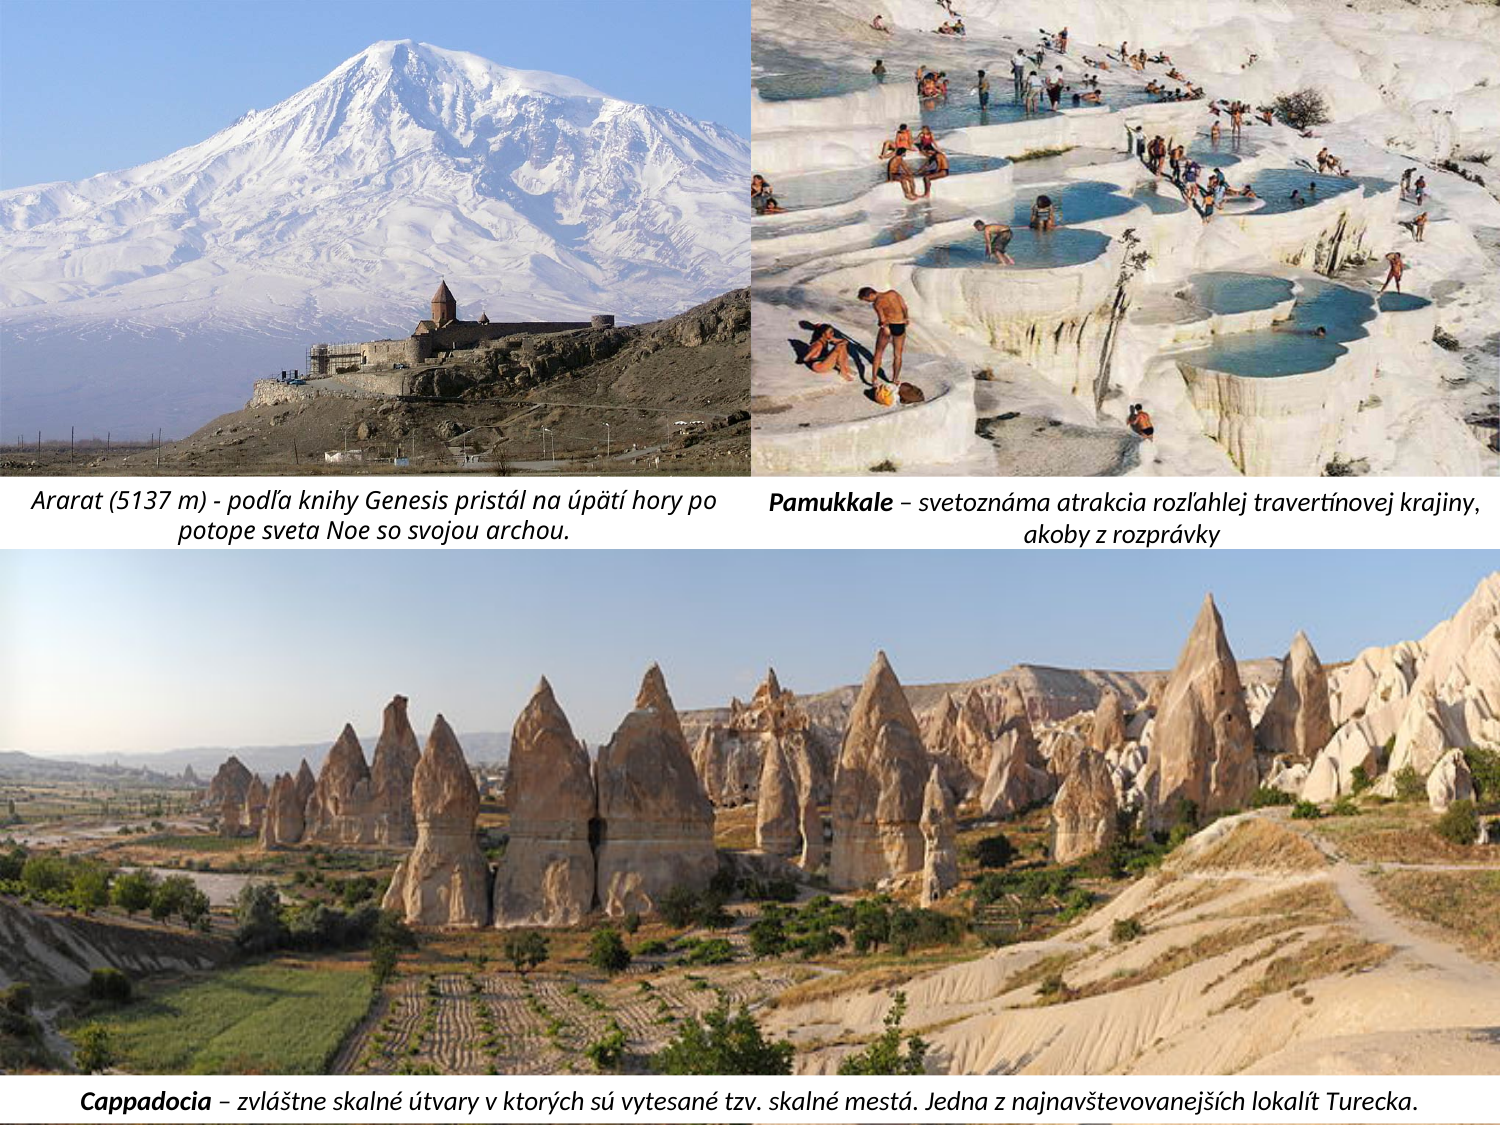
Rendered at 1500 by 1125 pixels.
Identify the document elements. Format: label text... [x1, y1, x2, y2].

text_box Cappadocia – zvláštne skalné útvary v ktorých sú vytesané tzv. skalné mestá. Jedna z najnavštevovanejších lokalít Turecka. [0, 1075, 1500, 1124]
picture [0, 549, 1500, 1075]
text_box Ararat (5137 m) - podľa knihy Genesis pristál na úpätí hory po potope sveta Noe so svojou archou. [0, 476, 750, 549]
picture [0, 0, 1500, 476]
text_box Pamukkale – svetoznáma atrakcia rozľahlej travertínovej krajiny, akoby z rozprávky [750, 476, 1500, 549]
